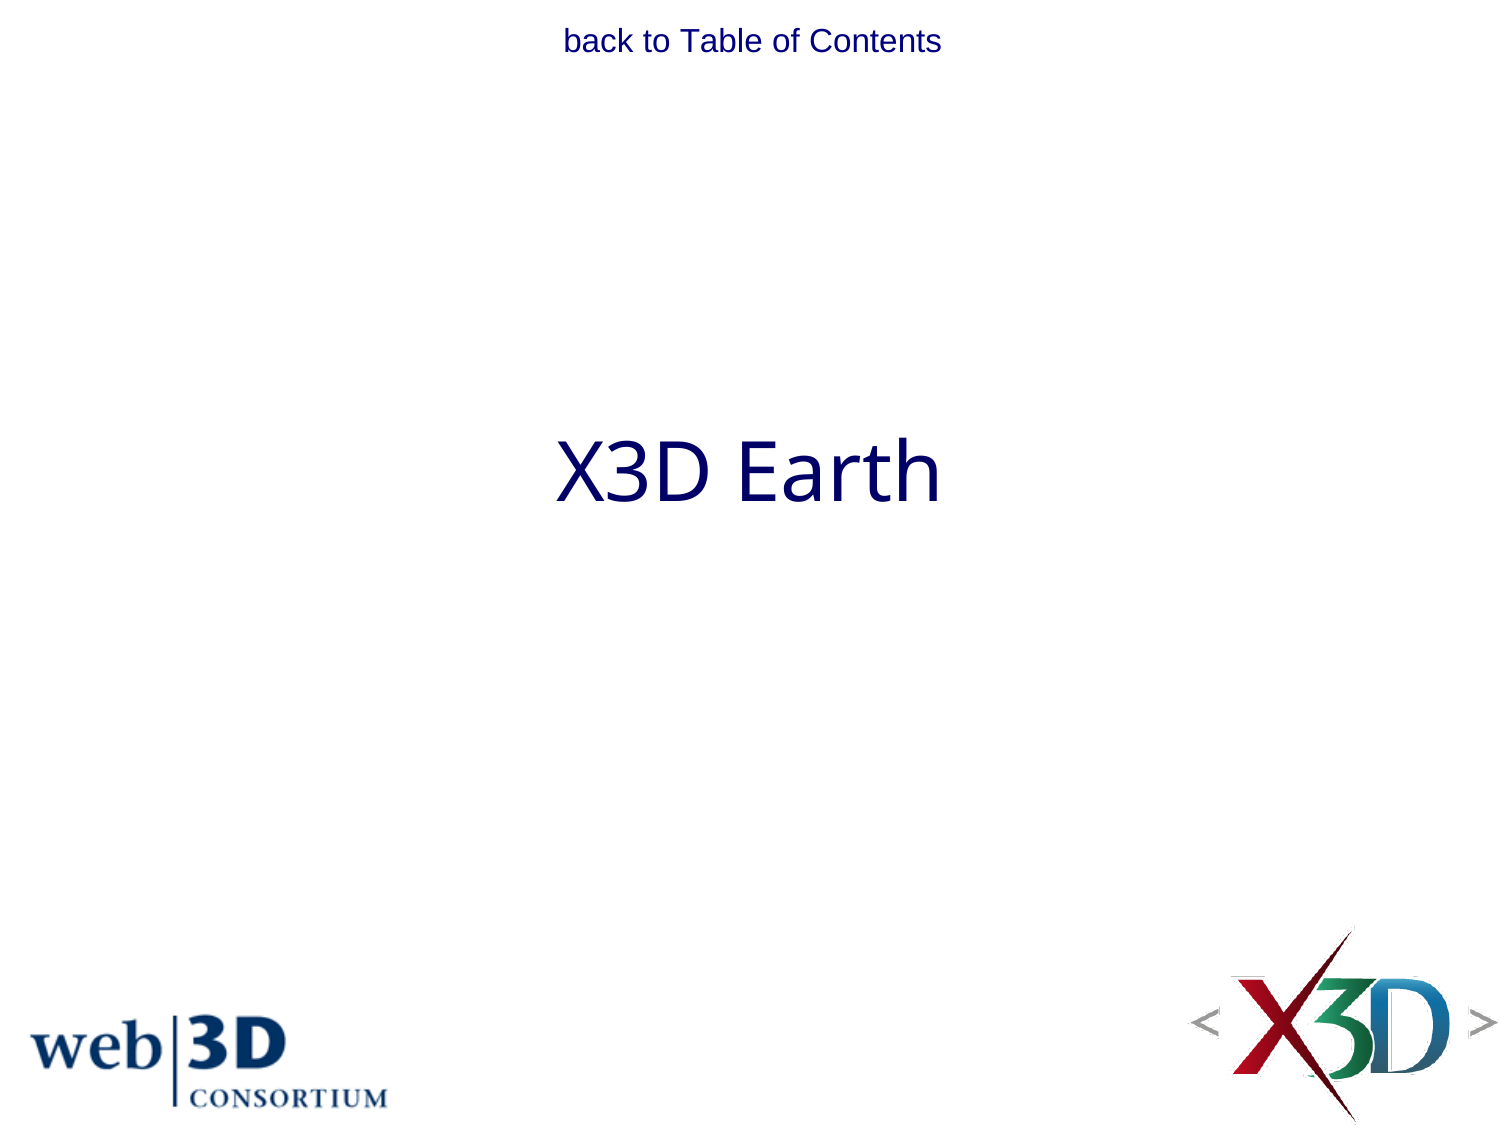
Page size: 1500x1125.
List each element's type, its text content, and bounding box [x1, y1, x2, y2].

picture [1187, 926, 1500, 1125]
title X3D Earth [112, 374, 1388, 563]
picture [12, 998, 413, 1118]
text_box back to Table of Contents [548, 14, 958, 68]
